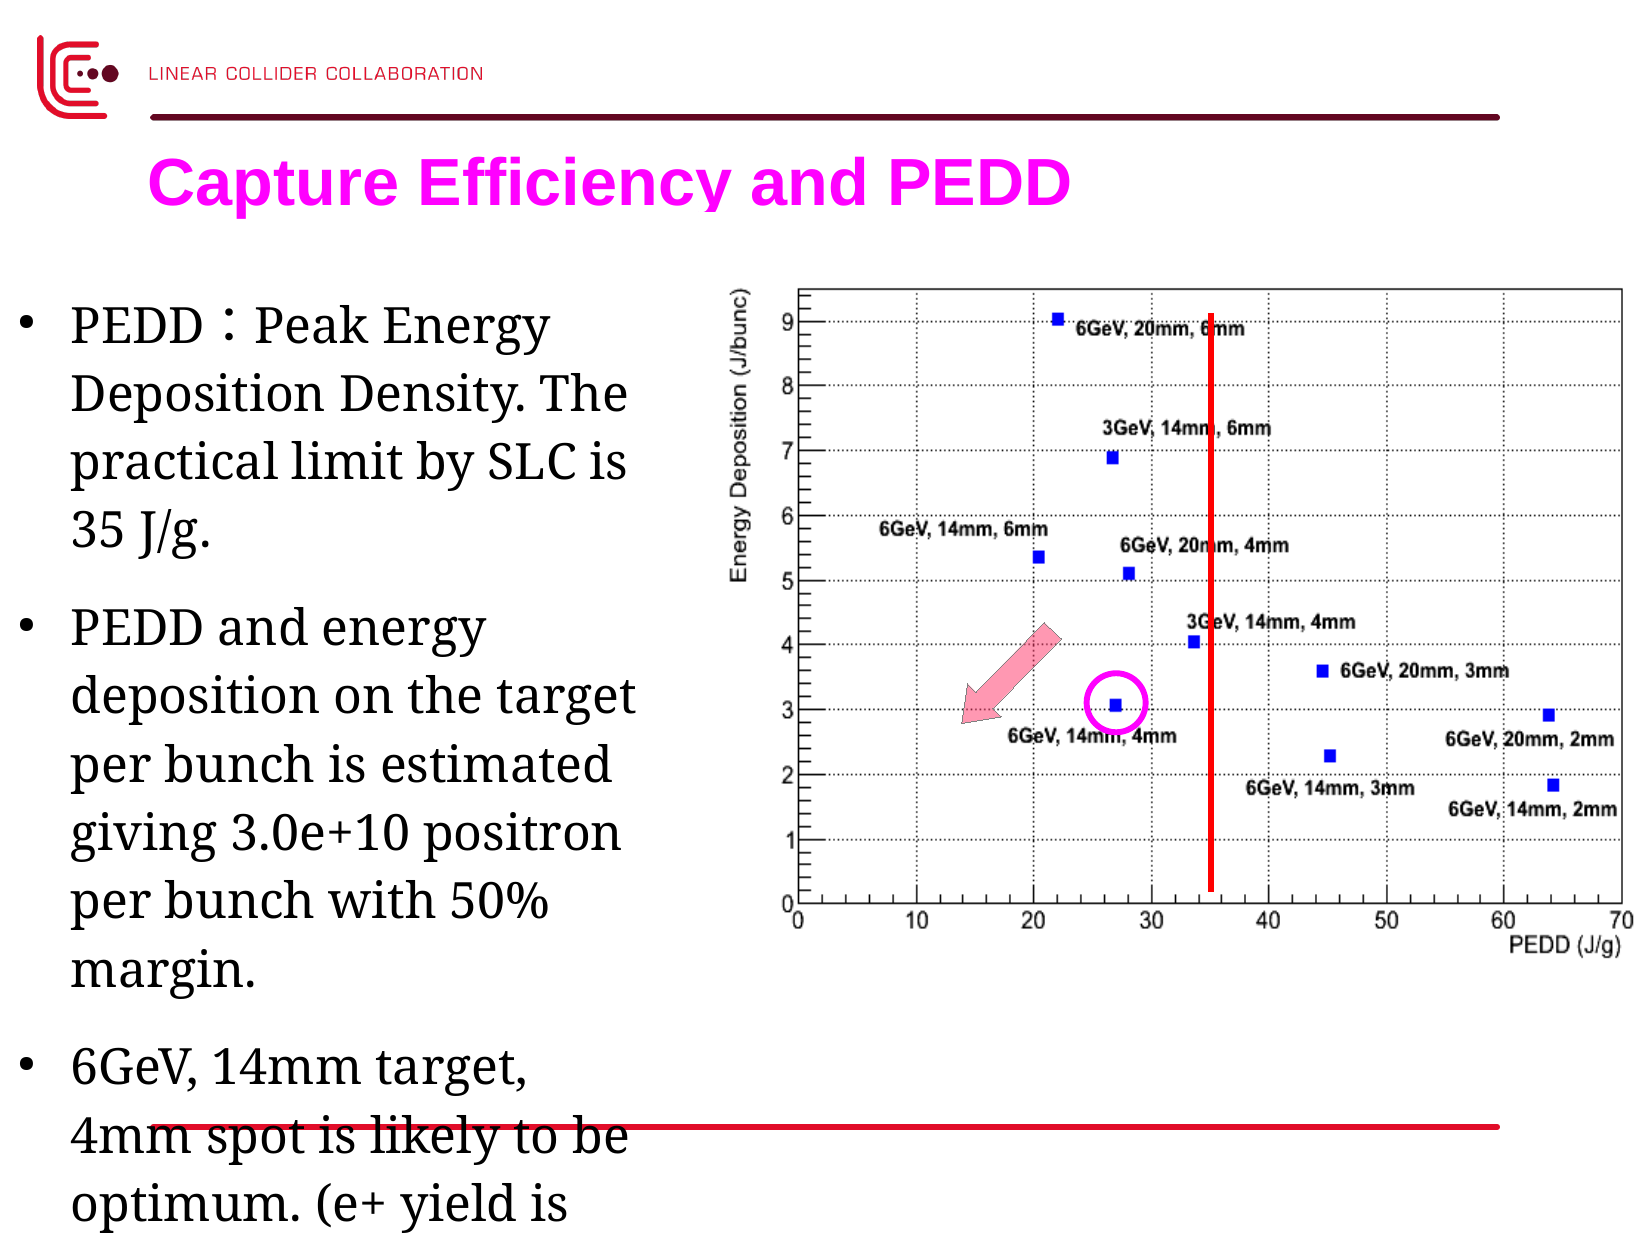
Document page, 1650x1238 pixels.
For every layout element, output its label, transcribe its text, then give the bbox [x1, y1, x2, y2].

picture [297, 1123, 375, 1130]
title Capture Efficiency and PEDD [147, 78, 1633, 286]
picture [380, 1123, 406, 1130]
text_box [961, 622, 1062, 724]
picture [150, 212, 1650, 1130]
list PEDD：Peak Energy Deposition Density. The practical limit by SLC is 35 J/g. PEDD and energy deposition on the target per bunch is estimated giving 3.0e+10 positron per bunch with 50% margin. 6GeV, 14mm target, 4mm spot is likely to be optimum. (e+ yield is 1.25 and e- bunch charge is 2.4e+10.) [0, 289, 650, 1123]
picture [411, 1123, 461, 1130]
picture [37, 35, 482, 119]
picture [466, 1123, 519, 1130]
picture [150, 1123, 294, 1130]
picture [522, 1123, 577, 1130]
